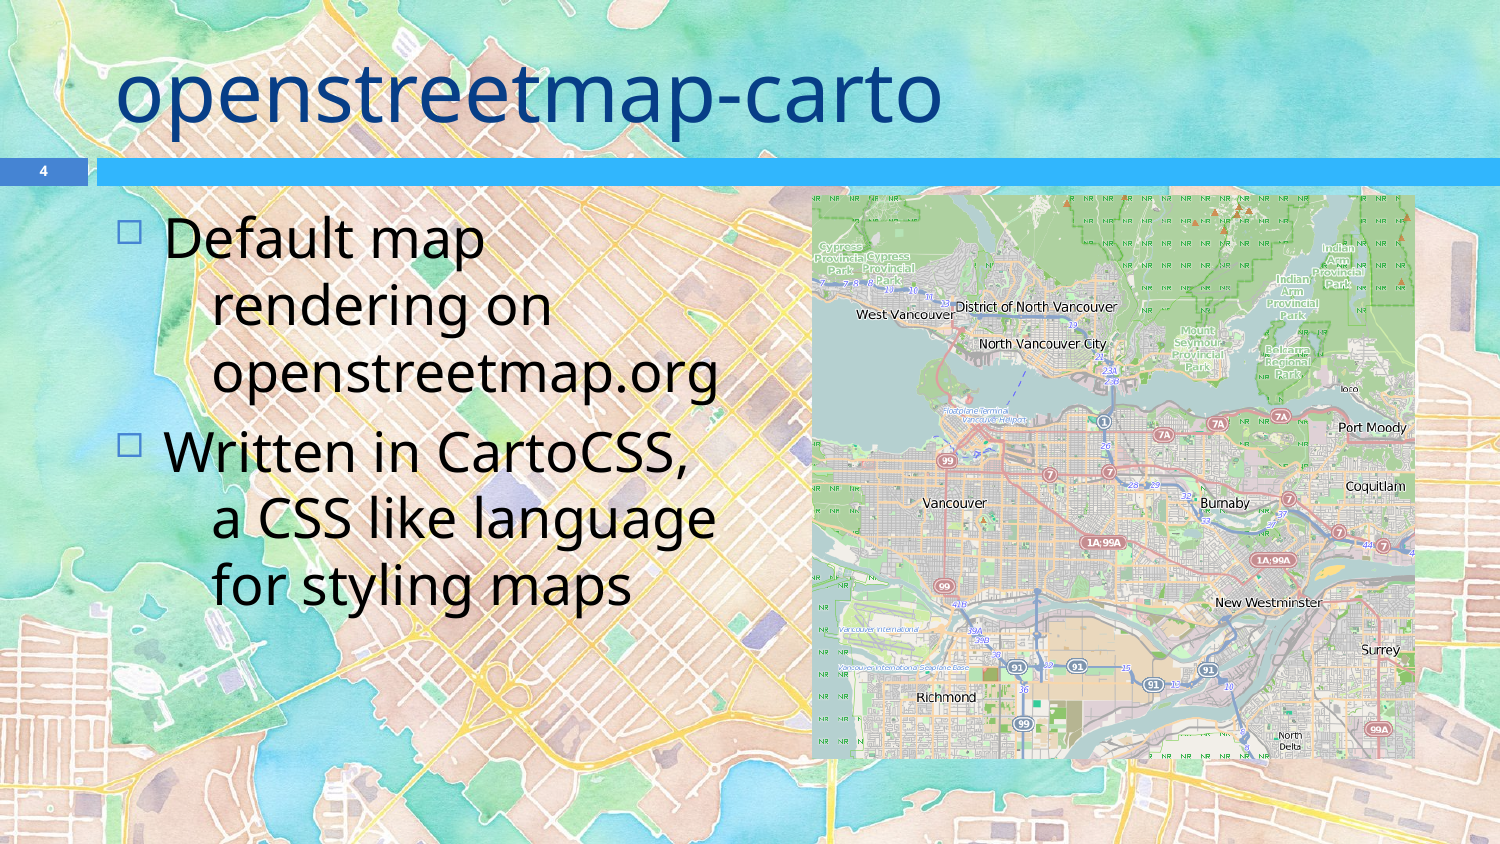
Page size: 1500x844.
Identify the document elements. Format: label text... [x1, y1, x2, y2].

title openstreetmap-carto [99, 28, 1438, 151]
text_box ‹#› [0, 156, 88, 187]
list Default map rendering on openstreetmap.org Written in CartoCSS, a CSS like language for styling maps [99, 195, 738, 759]
picture [812, 195, 1415, 759]
